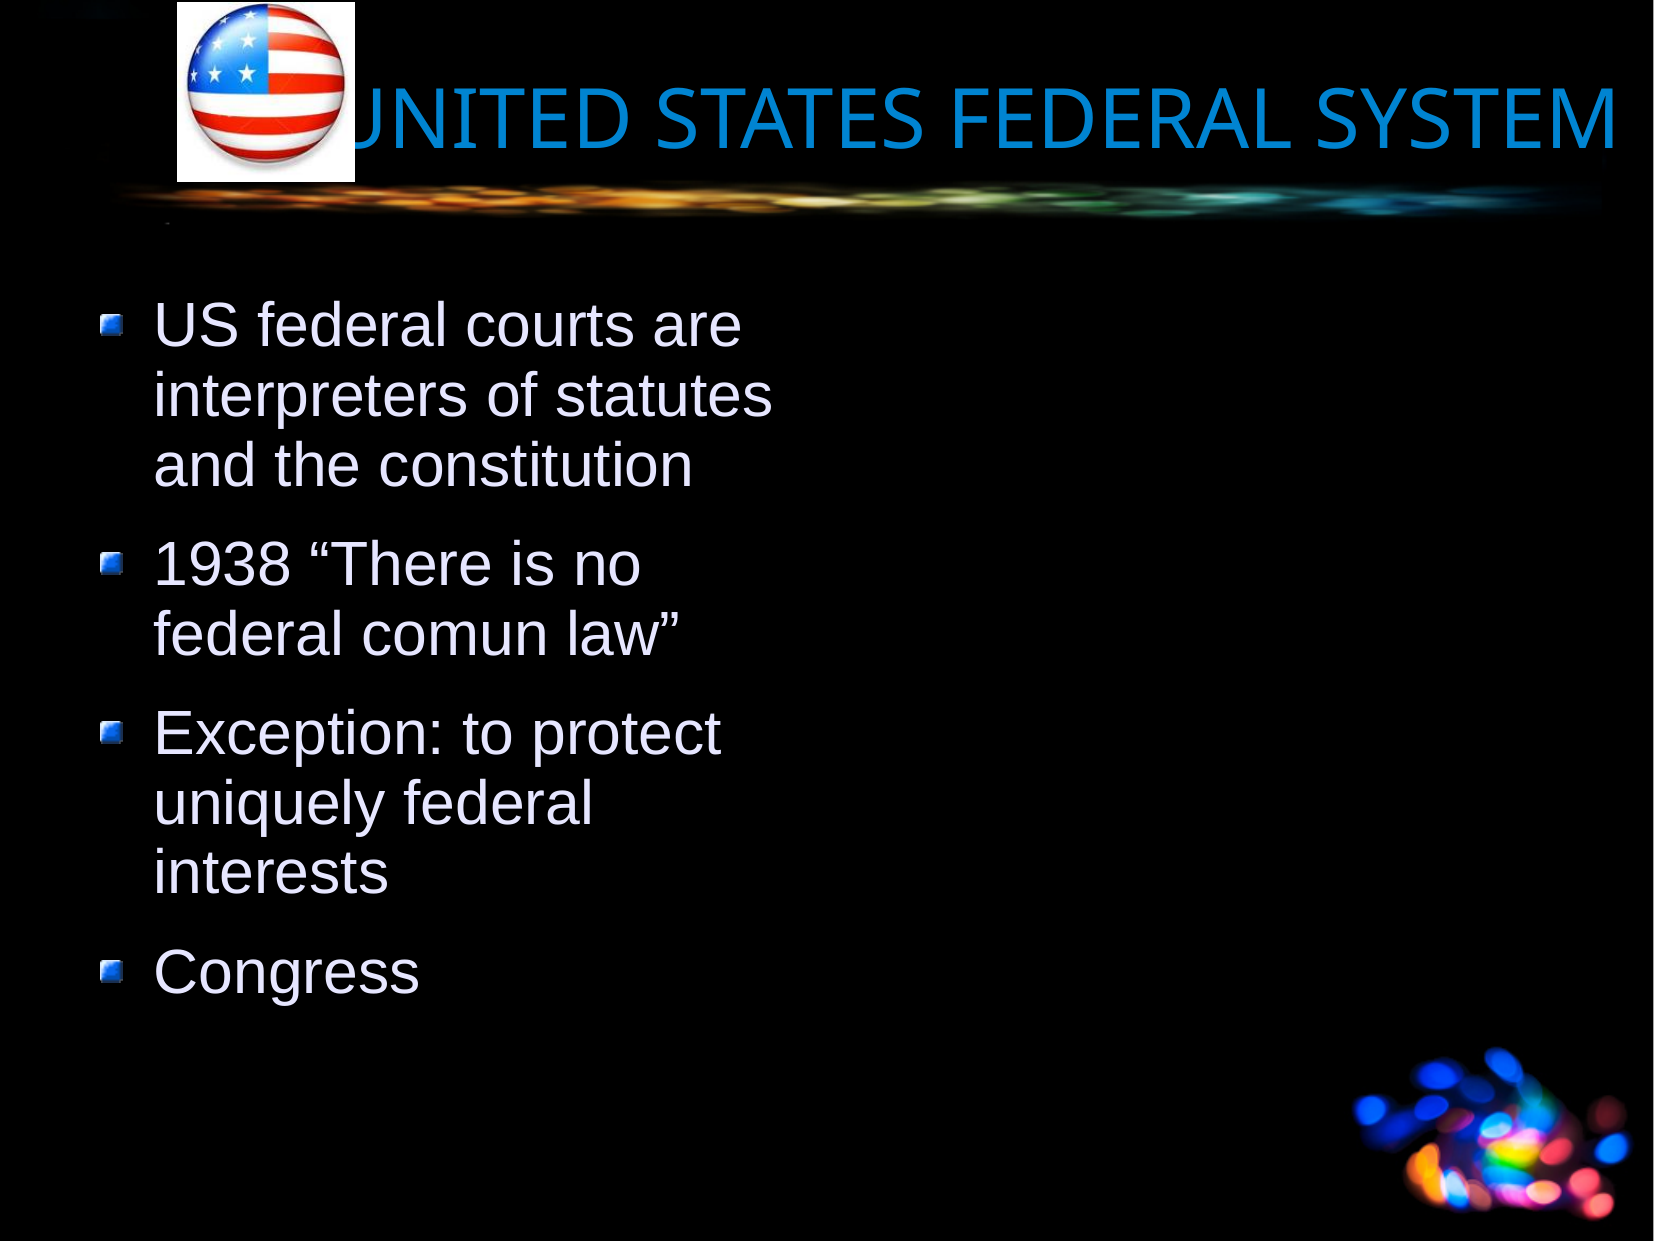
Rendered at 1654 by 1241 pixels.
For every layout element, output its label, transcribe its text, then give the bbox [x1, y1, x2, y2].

title UNITED STATES FEDERAL SYSTEM [230, 12, 1654, 220]
list US federal courts are interpreters of statutes and the constitution 1938 “There is no federal comun law” Exception: to protect uniquely federal interests Congress [82, 290, 809, 1094]
picture [0, 0, 1654, 1241]
